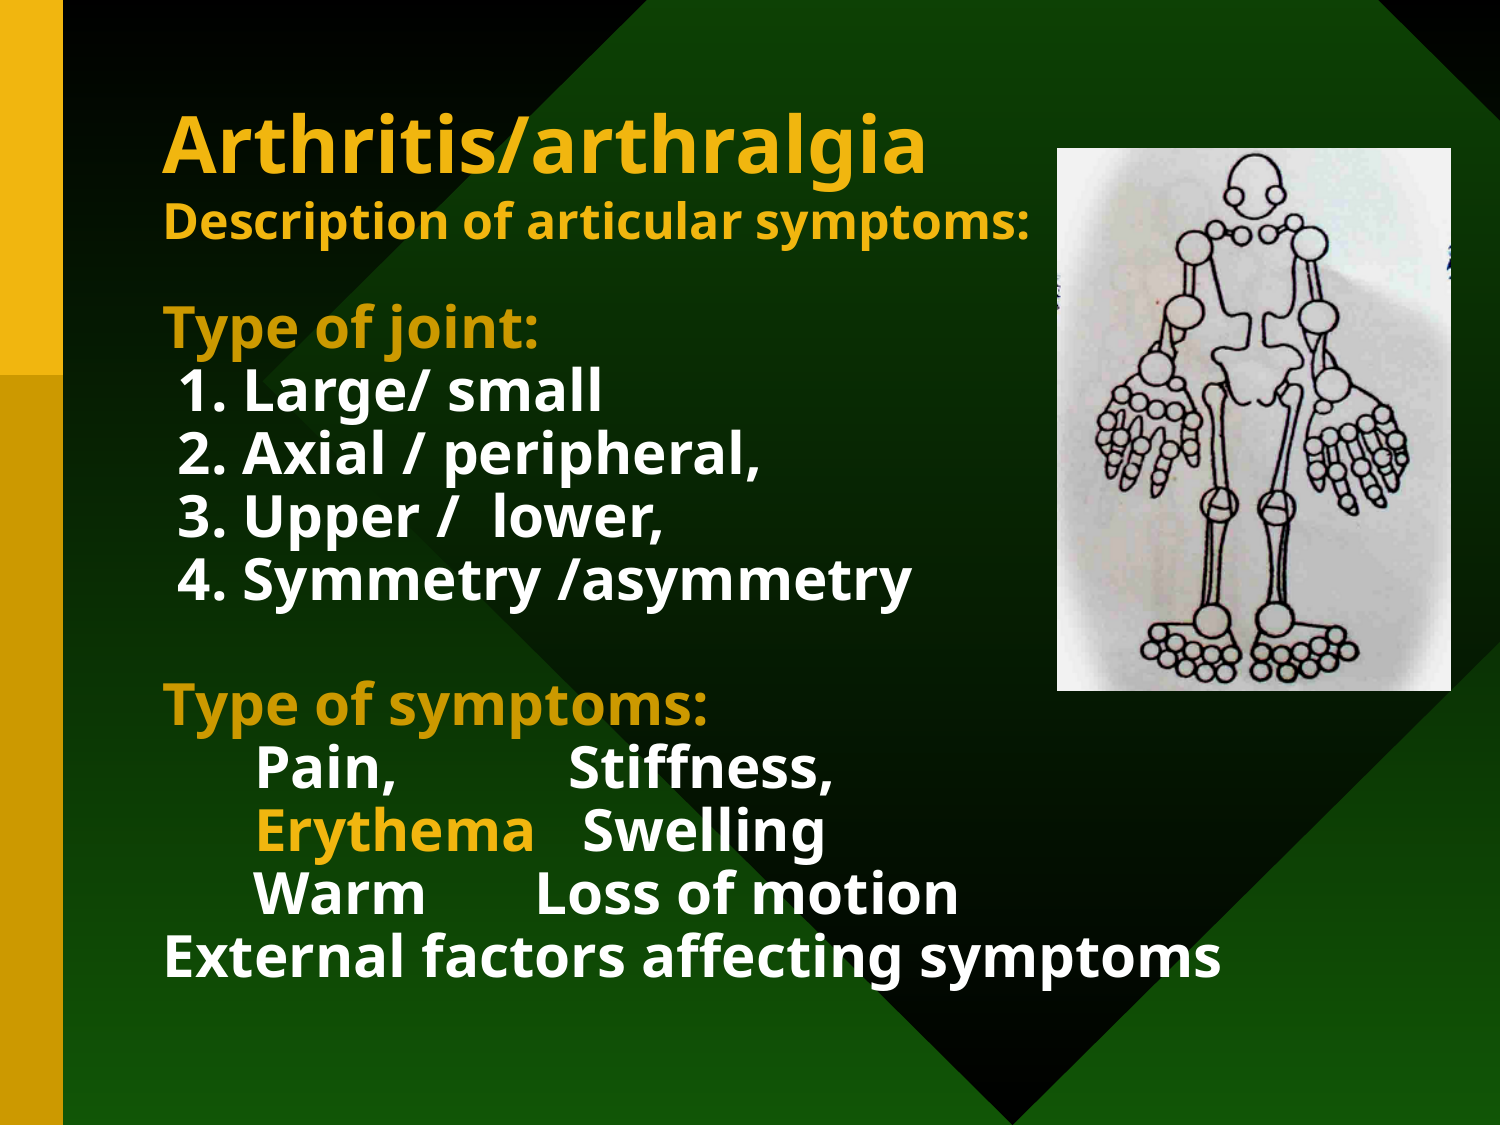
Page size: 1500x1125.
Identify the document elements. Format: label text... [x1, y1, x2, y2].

picture [1057, 148, 1451, 691]
title Arthritis/arthralgia Description of articular symptoms: [147, 78, 1386, 266]
list Type of joint: 1. Large/ small 2. Axial / peripheral, 3. Upper / lower, 4. Symmetry /asymmetry Type of symptoms: Pain, Stiffness, Erythema Swelling Warm Loss of motion External factors affecting symptoms [147, 290, 1433, 1059]
